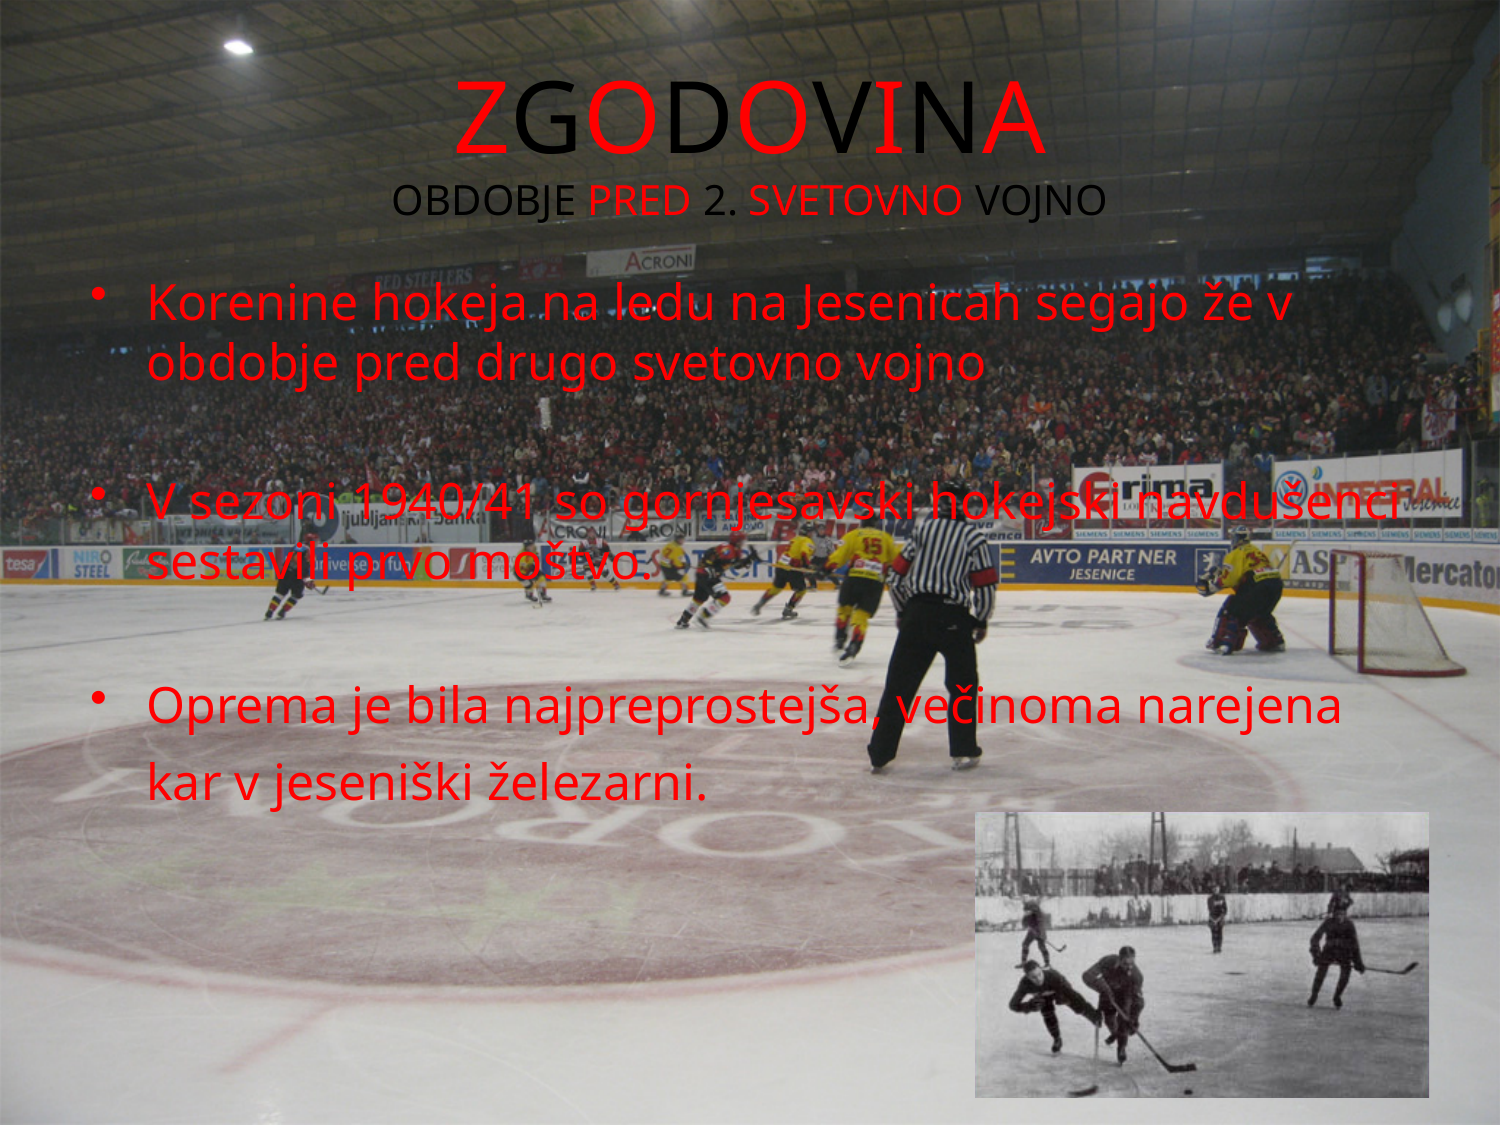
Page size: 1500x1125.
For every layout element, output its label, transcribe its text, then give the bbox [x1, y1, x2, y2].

list Korenine hokeja na ledu na Jesenicah segajo že v obdobje pred drugo svetovno vojno V sezoni 1940/41 so gornjesavski hokejski navdušenci sestavili prvo moštvo. Oprema je bila najpreprostejša, večinoma narejena kar v jeseniški železarni. [75, 262, 1425, 1005]
title ZGODOVINA OBDOBJE PRED 2. SVETOVNO VOJNO [75, 45, 1425, 233]
picture [0, 0, 1500, 1125]
